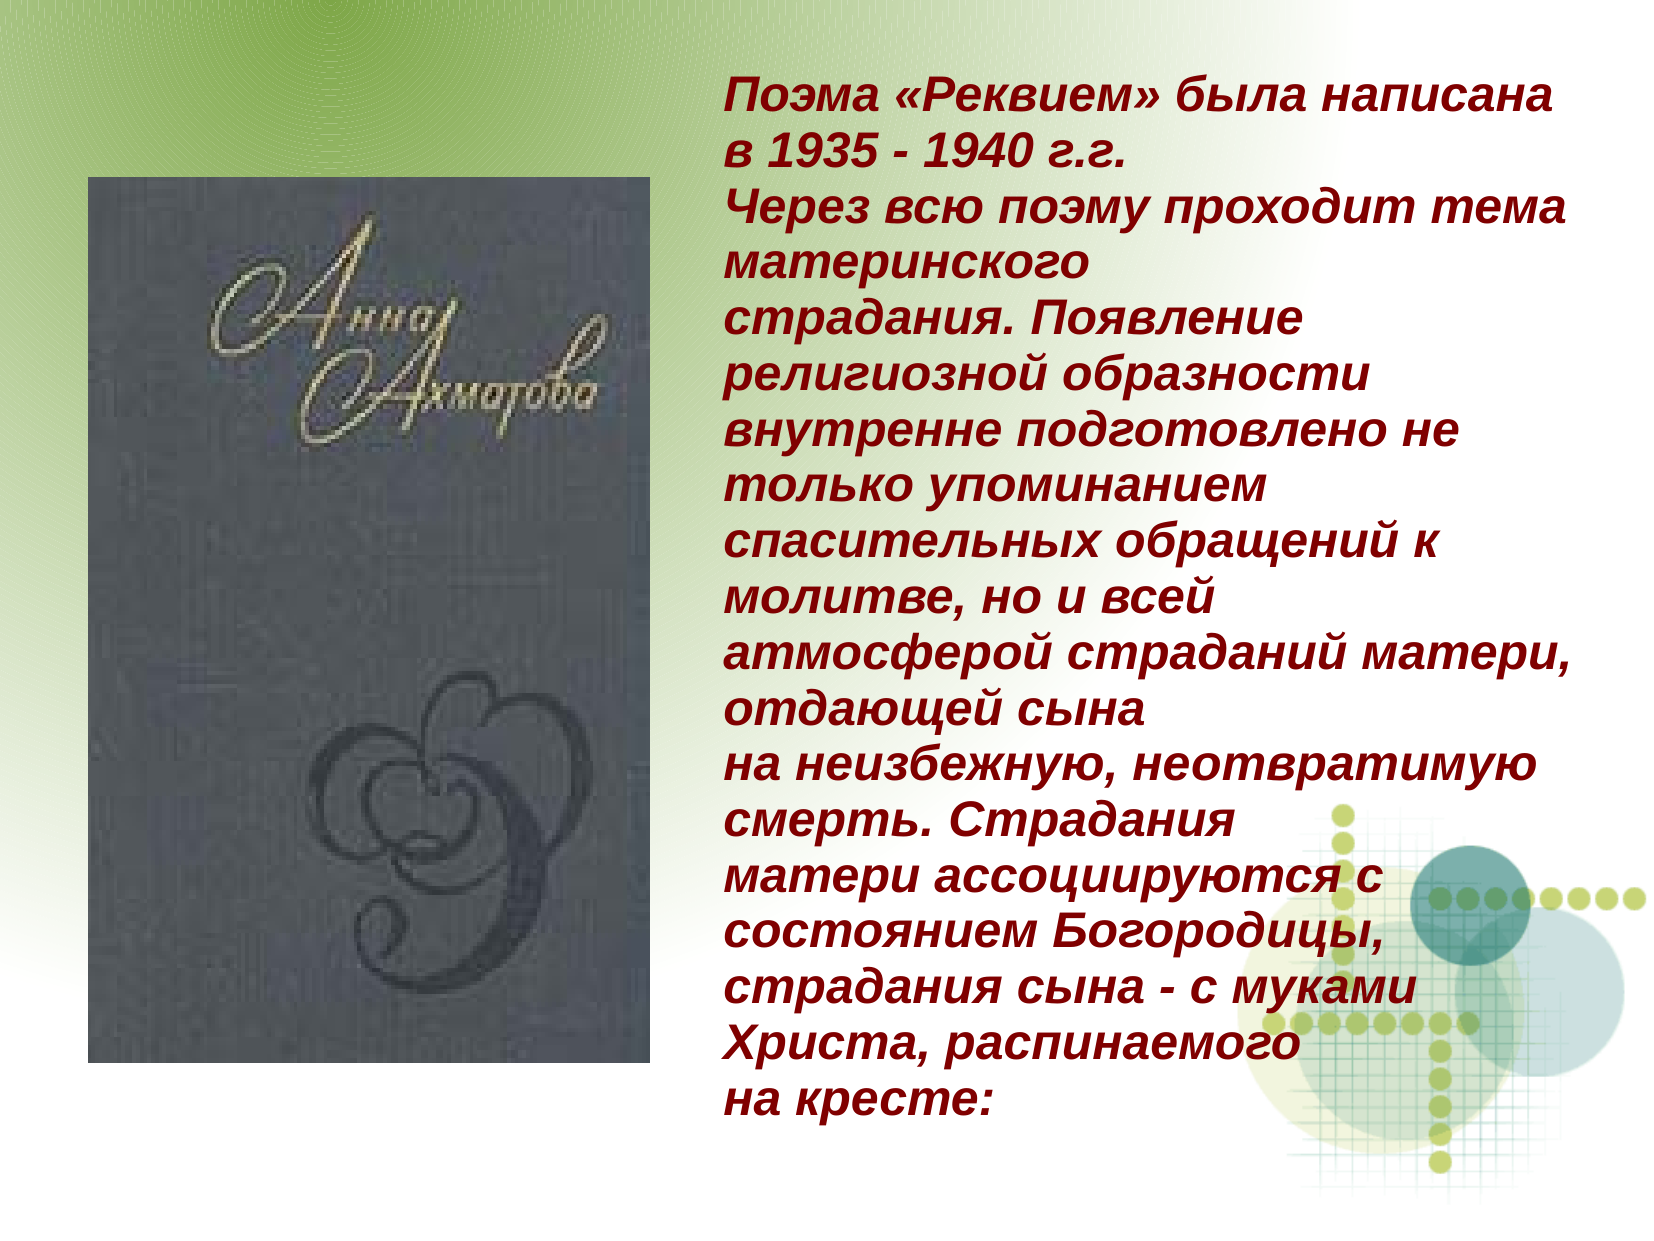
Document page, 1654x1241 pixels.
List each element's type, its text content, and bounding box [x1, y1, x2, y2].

text_box Поэма «Реквием» была написана в 1935 - 1940 г.г. Через всю поэму проходит тема материнского страдания. Появление религиозной образности внутренне подготовлено не только упоминанием спасительных обращений к молитве, но и всей атмосферой страданий матери, отдающей сына на неизбежную, неотвратимую смерть. Страдания матери ассоциируются с состоянием Богородицы, страдания сына - с муками Христа, распинаемого на кресте: [708, 59, 1595, 1187]
picture [1224, 792, 1654, 1211]
picture [88, 177, 650, 1063]
